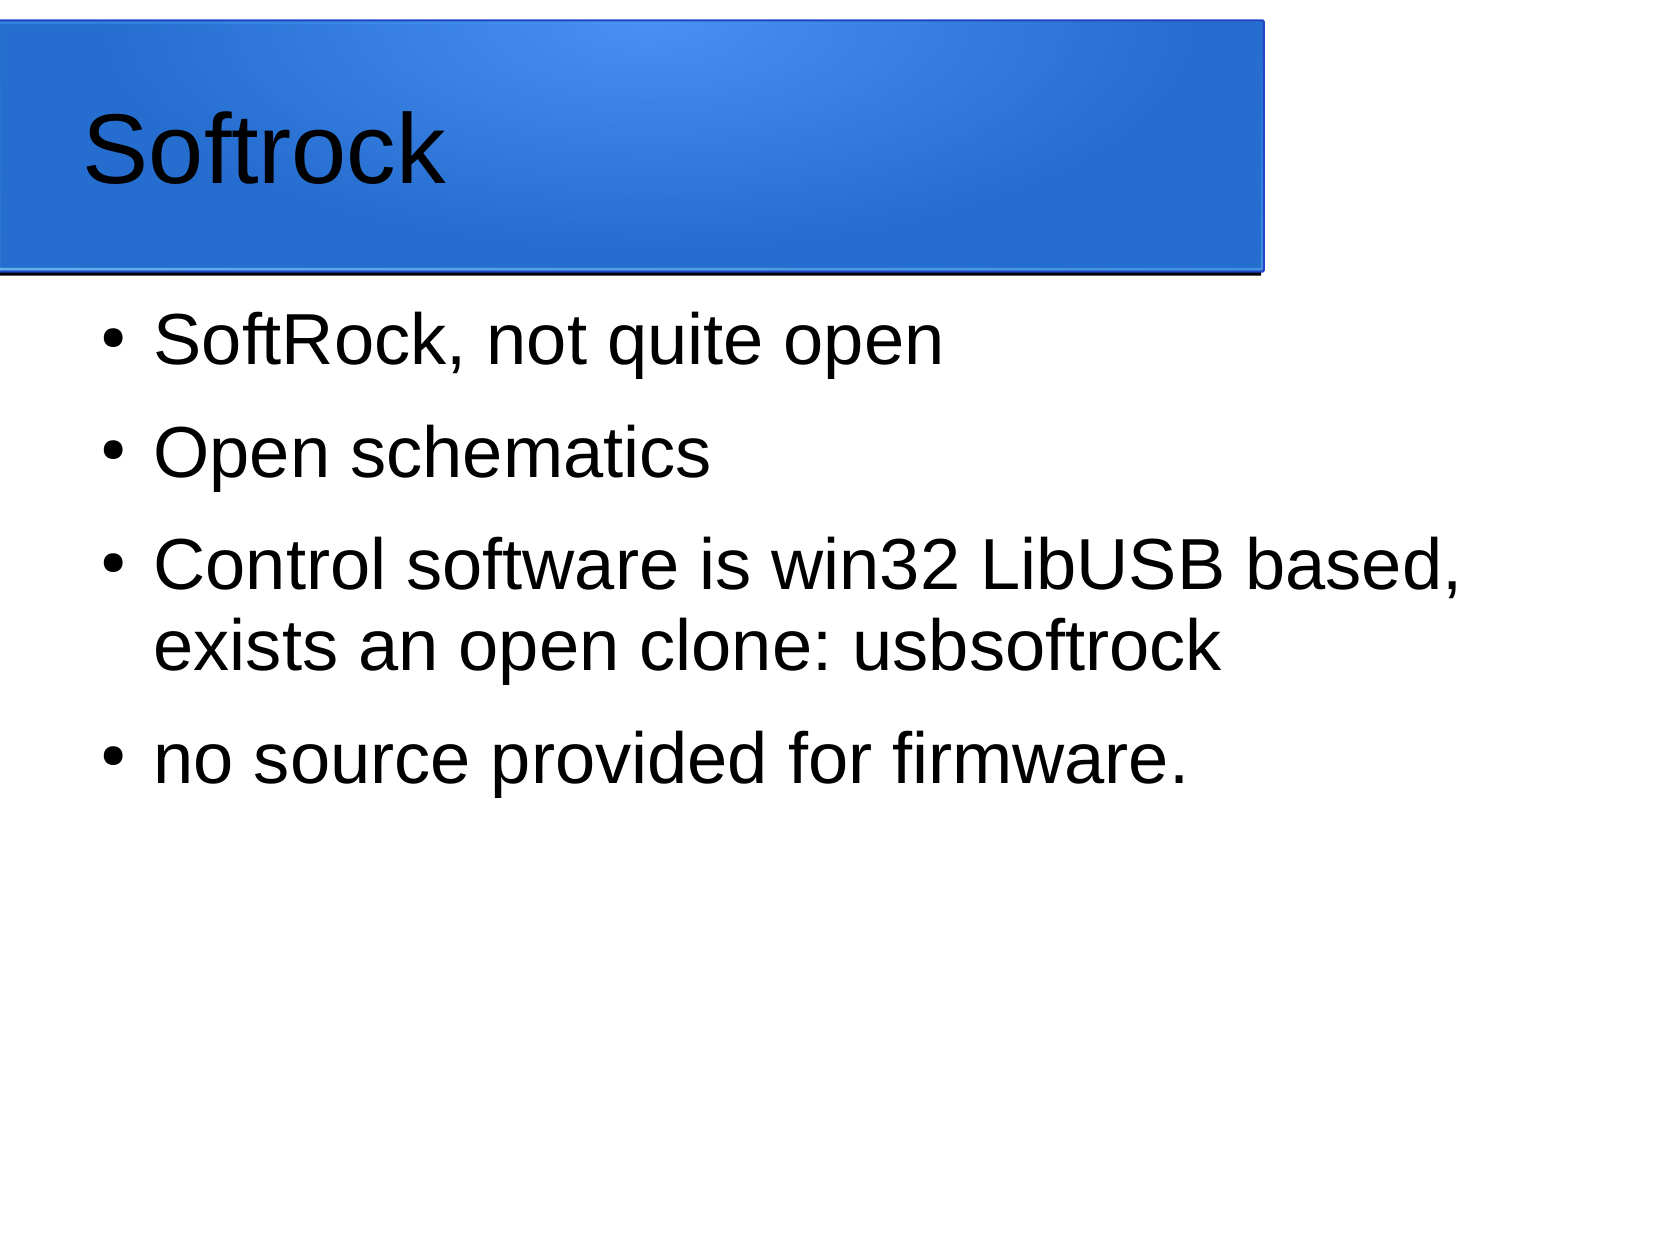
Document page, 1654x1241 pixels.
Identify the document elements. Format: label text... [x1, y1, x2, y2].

list SoftRock, not quite open Open schematics Control software is win32 LibUSB based, exists an open clone: usbsoftrock no source provided for firmware. [82, 299, 1571, 1019]
title Softrock [82, 47, 1235, 252]
